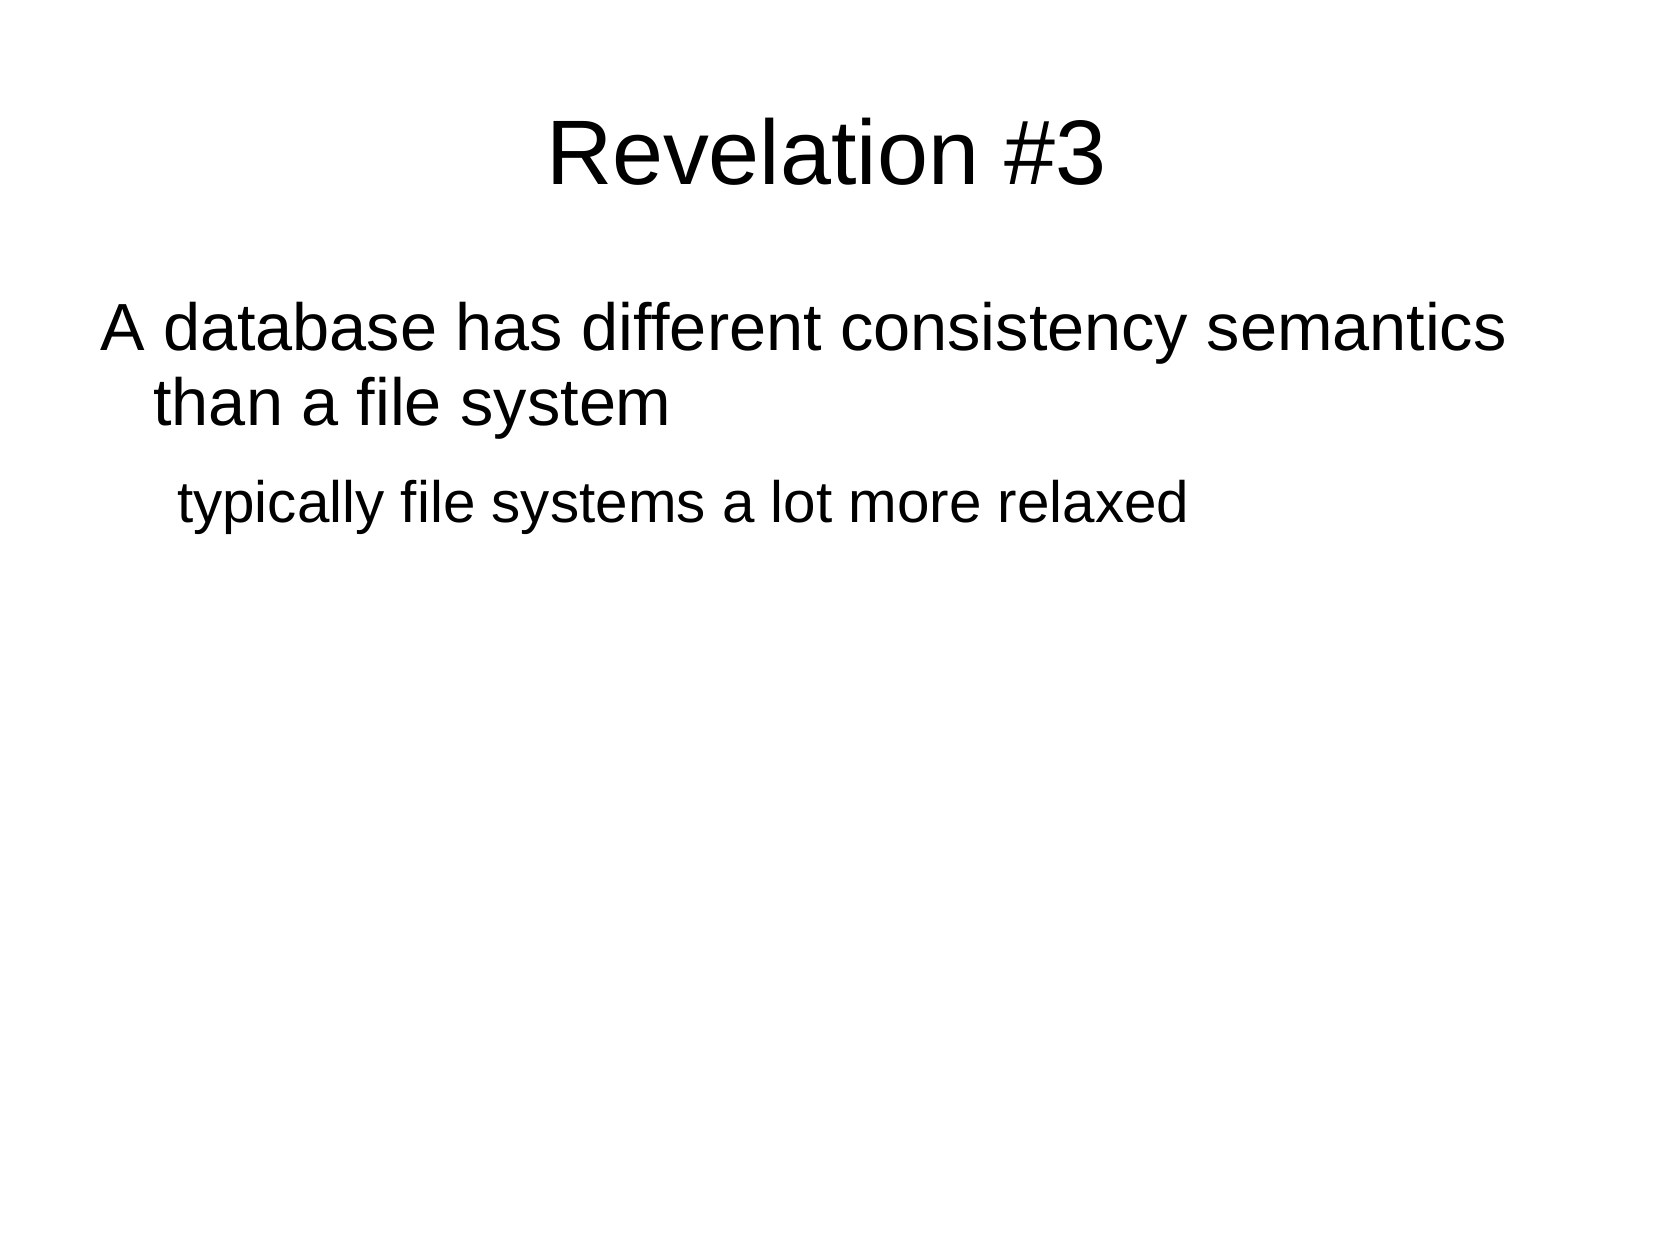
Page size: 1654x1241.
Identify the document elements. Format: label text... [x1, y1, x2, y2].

title Revelation #3 [82, 56, 1571, 250]
list A database has different consistency semantics than a file system typically file systems a lot more relaxed [82, 290, 1571, 1094]
